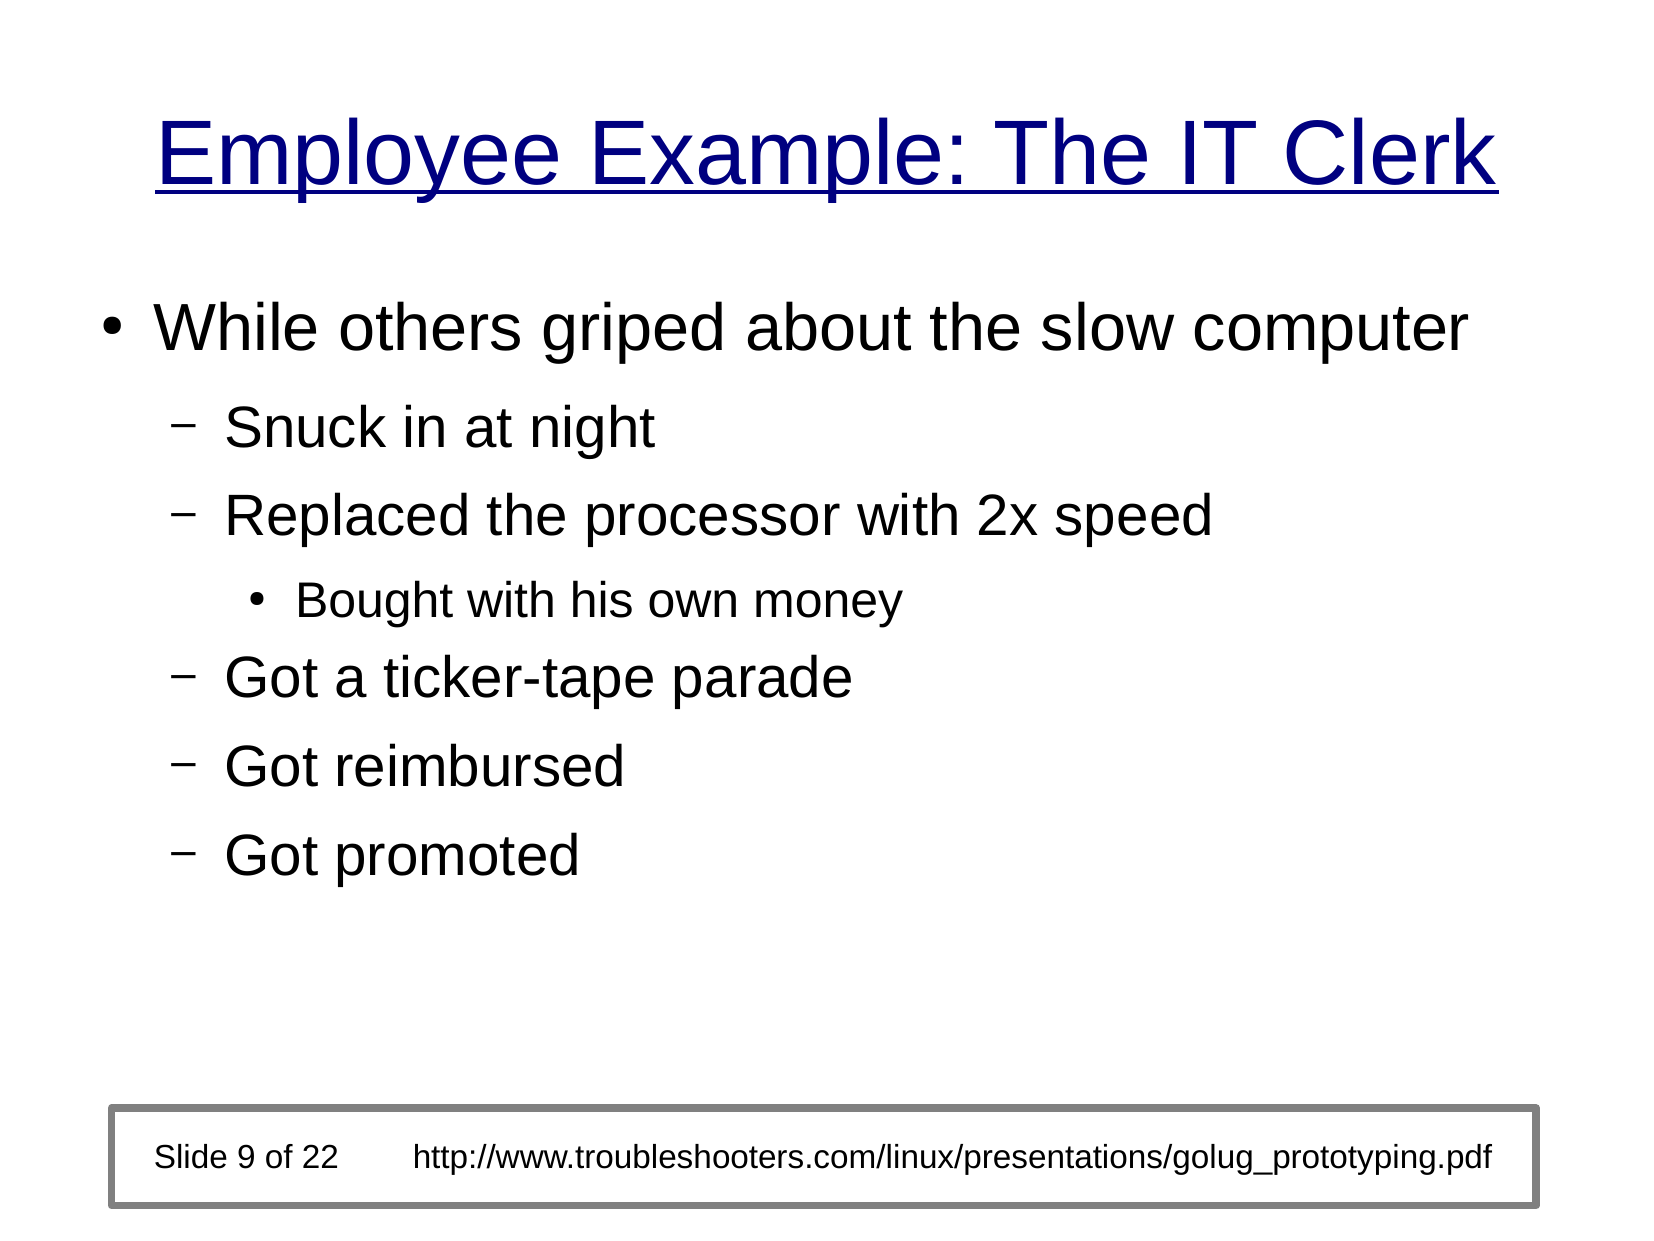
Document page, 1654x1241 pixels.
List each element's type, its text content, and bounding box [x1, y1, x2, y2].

title Employee Example: The IT Clerk [82, 49, 1571, 257]
text_box Slide <number> of 22 http://www.troubleshooters.com/linux/presentations/golug_prototyping.pdf [111, 1108, 1537, 1206]
list While others griped about the slow computer Snuck in at night Replaced the processor with 2x speed Bought with his own money Got a ticker-tape parade Got reimbursed Got promoted [82, 290, 1538, 1010]
